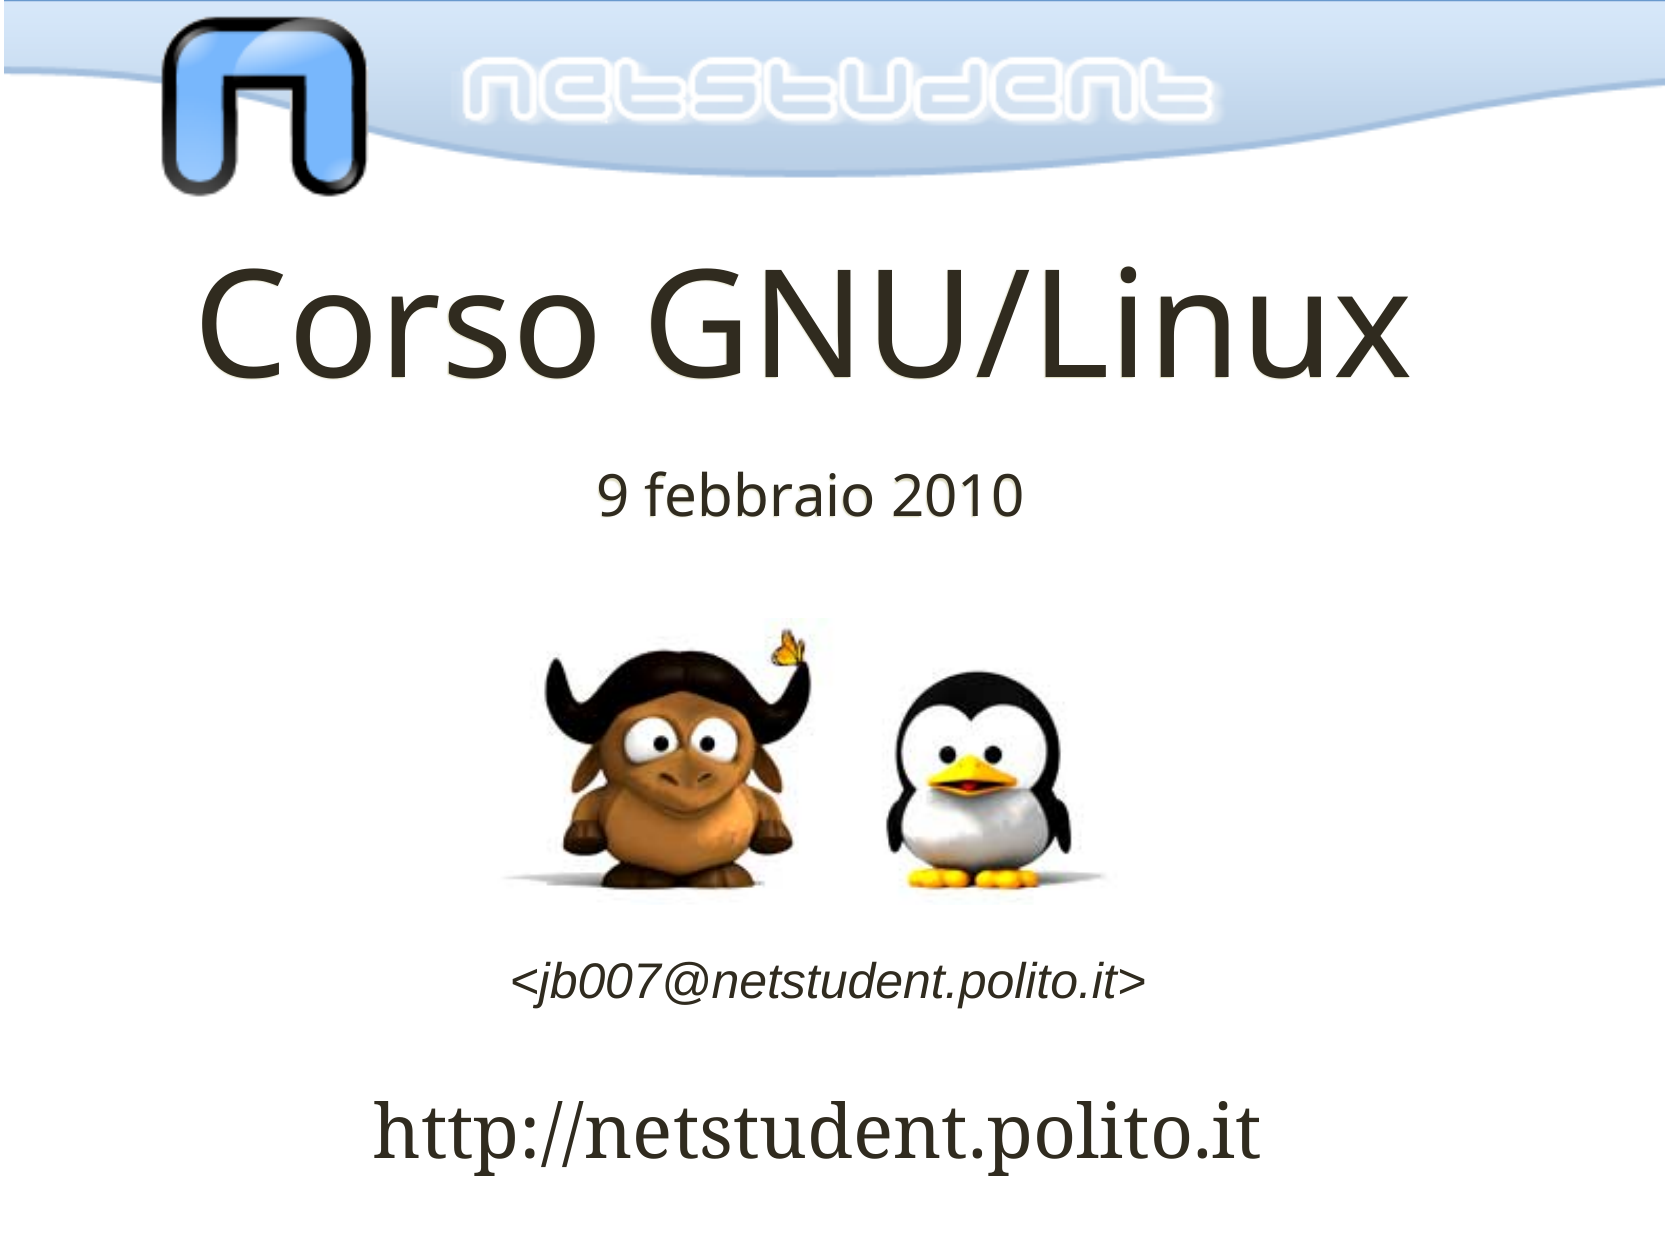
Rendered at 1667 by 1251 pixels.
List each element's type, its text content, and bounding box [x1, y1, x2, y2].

picture [0, 0, 1667, 1251]
list 9 febbraio 2010 [139, 447, 1482, 607]
title Corso GNU/Linux [132, 218, 1475, 416]
text_box <jb007@netstudent.polito.it> [494, 946, 1162, 1113]
text_box http://netstudent.polito.it [358, 1070, 1271, 1182]
